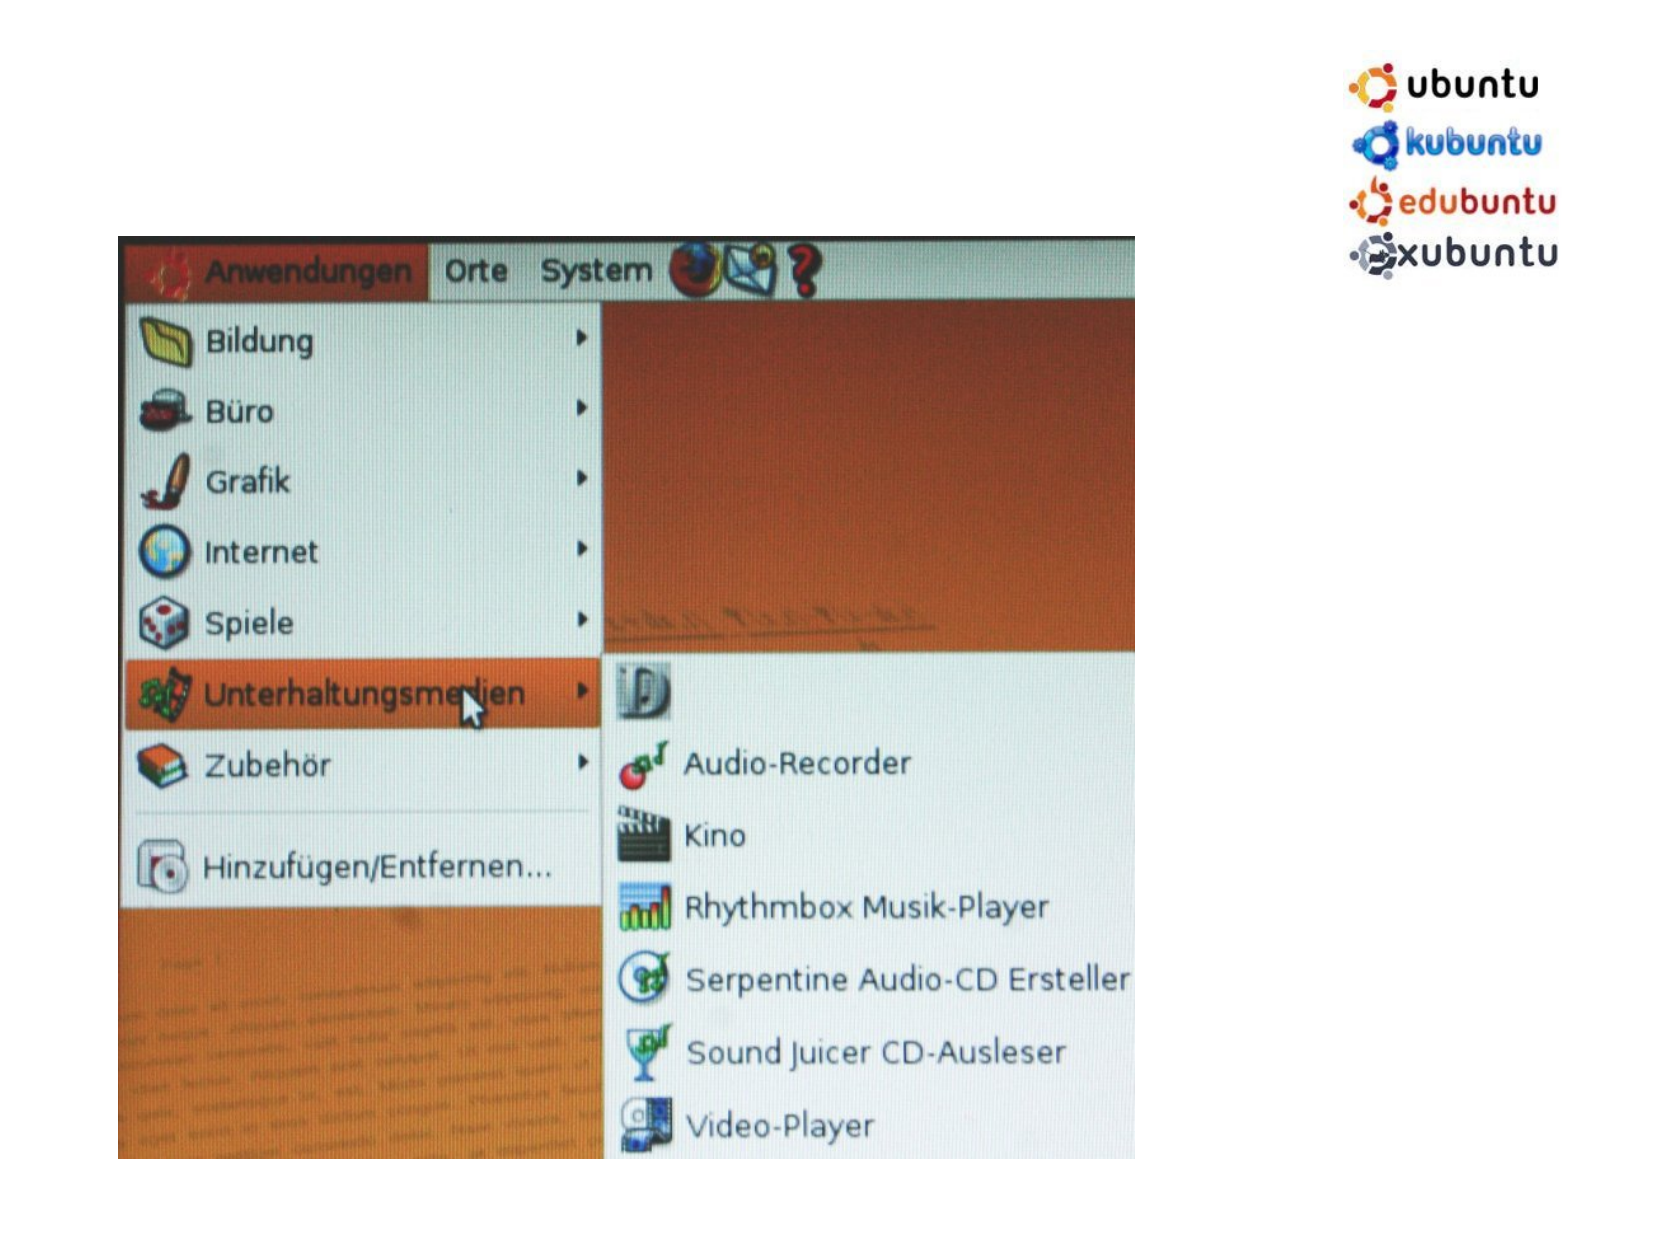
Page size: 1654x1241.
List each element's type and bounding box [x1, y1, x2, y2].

picture [1343, 50, 1565, 296]
picture [118, 59, 1135, 1159]
